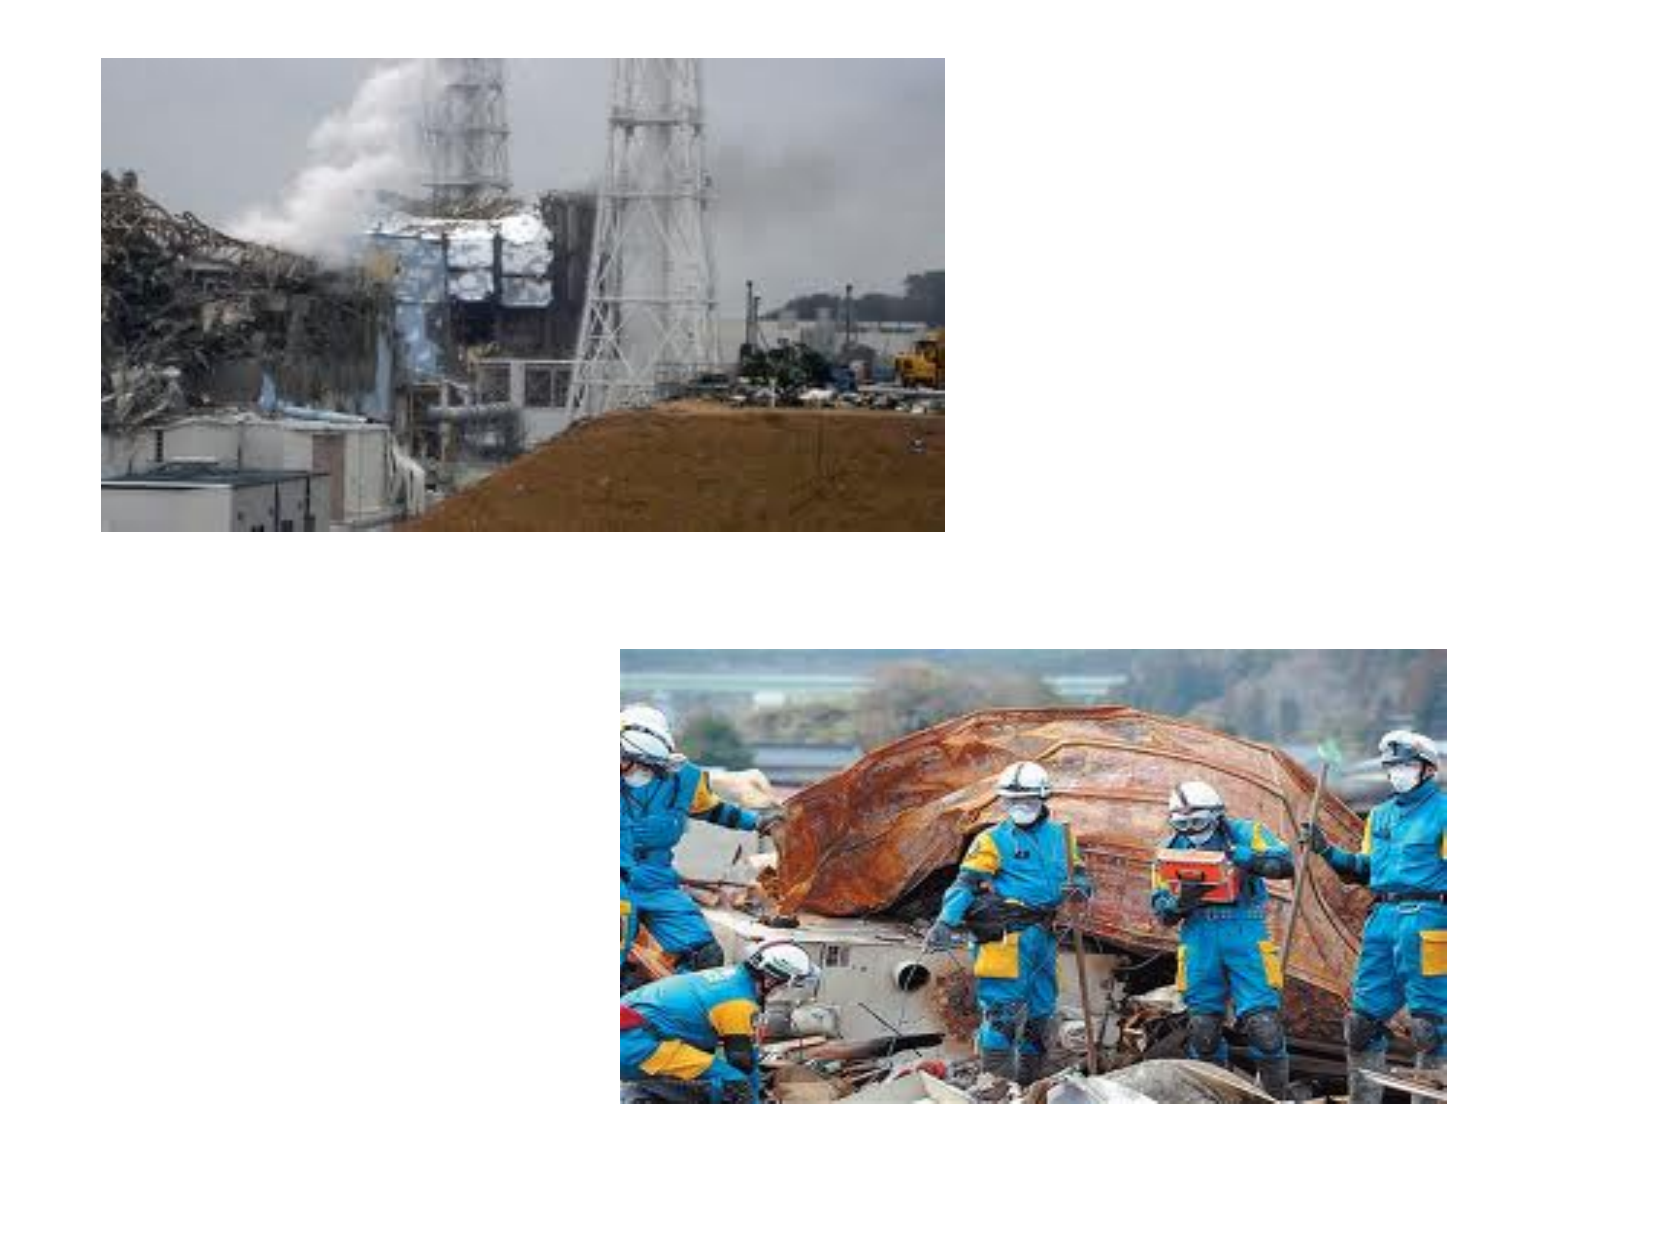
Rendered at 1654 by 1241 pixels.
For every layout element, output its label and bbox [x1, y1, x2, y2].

picture [101, 58, 945, 532]
picture [620, 649, 1447, 1104]
